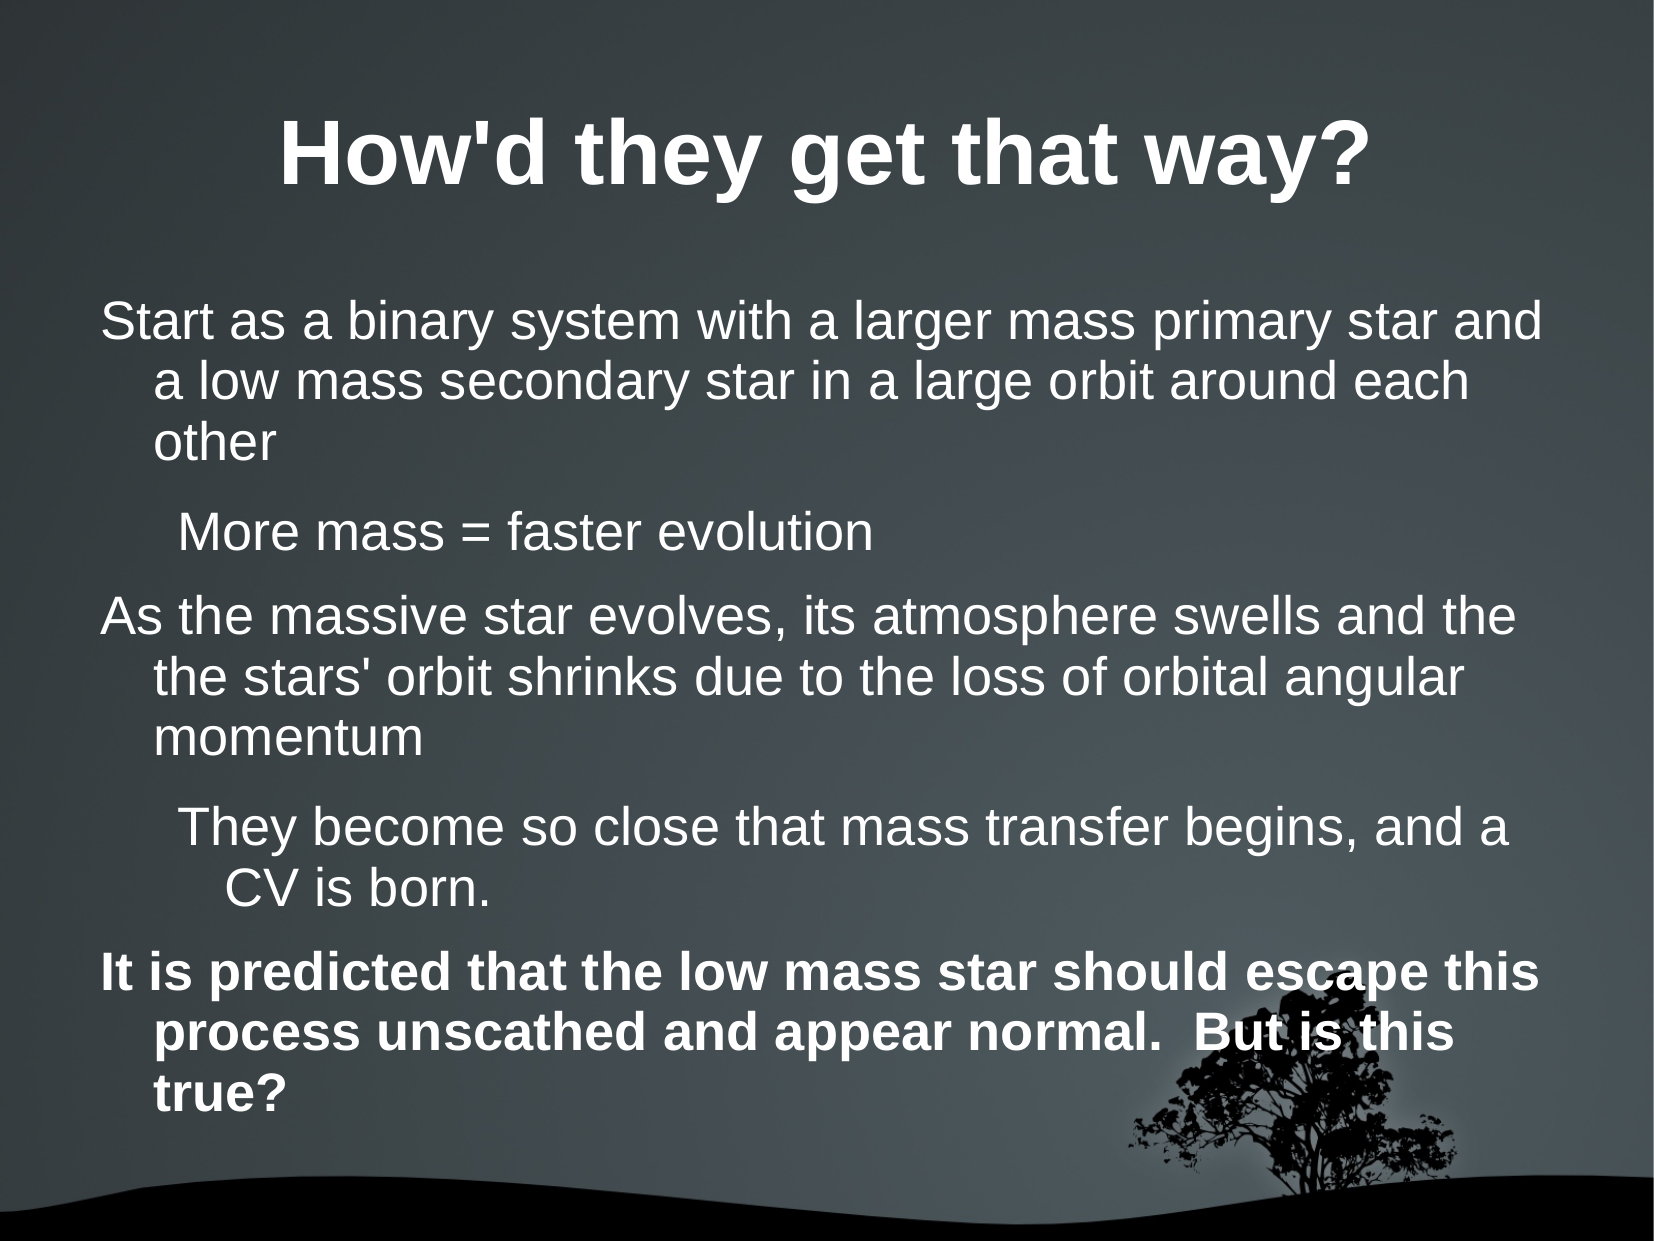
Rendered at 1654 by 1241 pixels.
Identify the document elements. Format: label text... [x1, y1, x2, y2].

list Start as a binary system with a larger mass primary star and a low mass secondary star in a large orbit around each other More mass = faster evolution As the massive star evolves, its atmosphere swells and the the stars' orbit shrinks due to the loss of orbital angular momentum They become so close that mass transfer begins, and a CV is born. It is predicted that the low mass star should escape this process unscathed and appear normal. But is this true? [82, 290, 1571, 1123]
title How'd they get that way? [82, 49, 1571, 257]
picture [0, 0, 1654, 1241]
